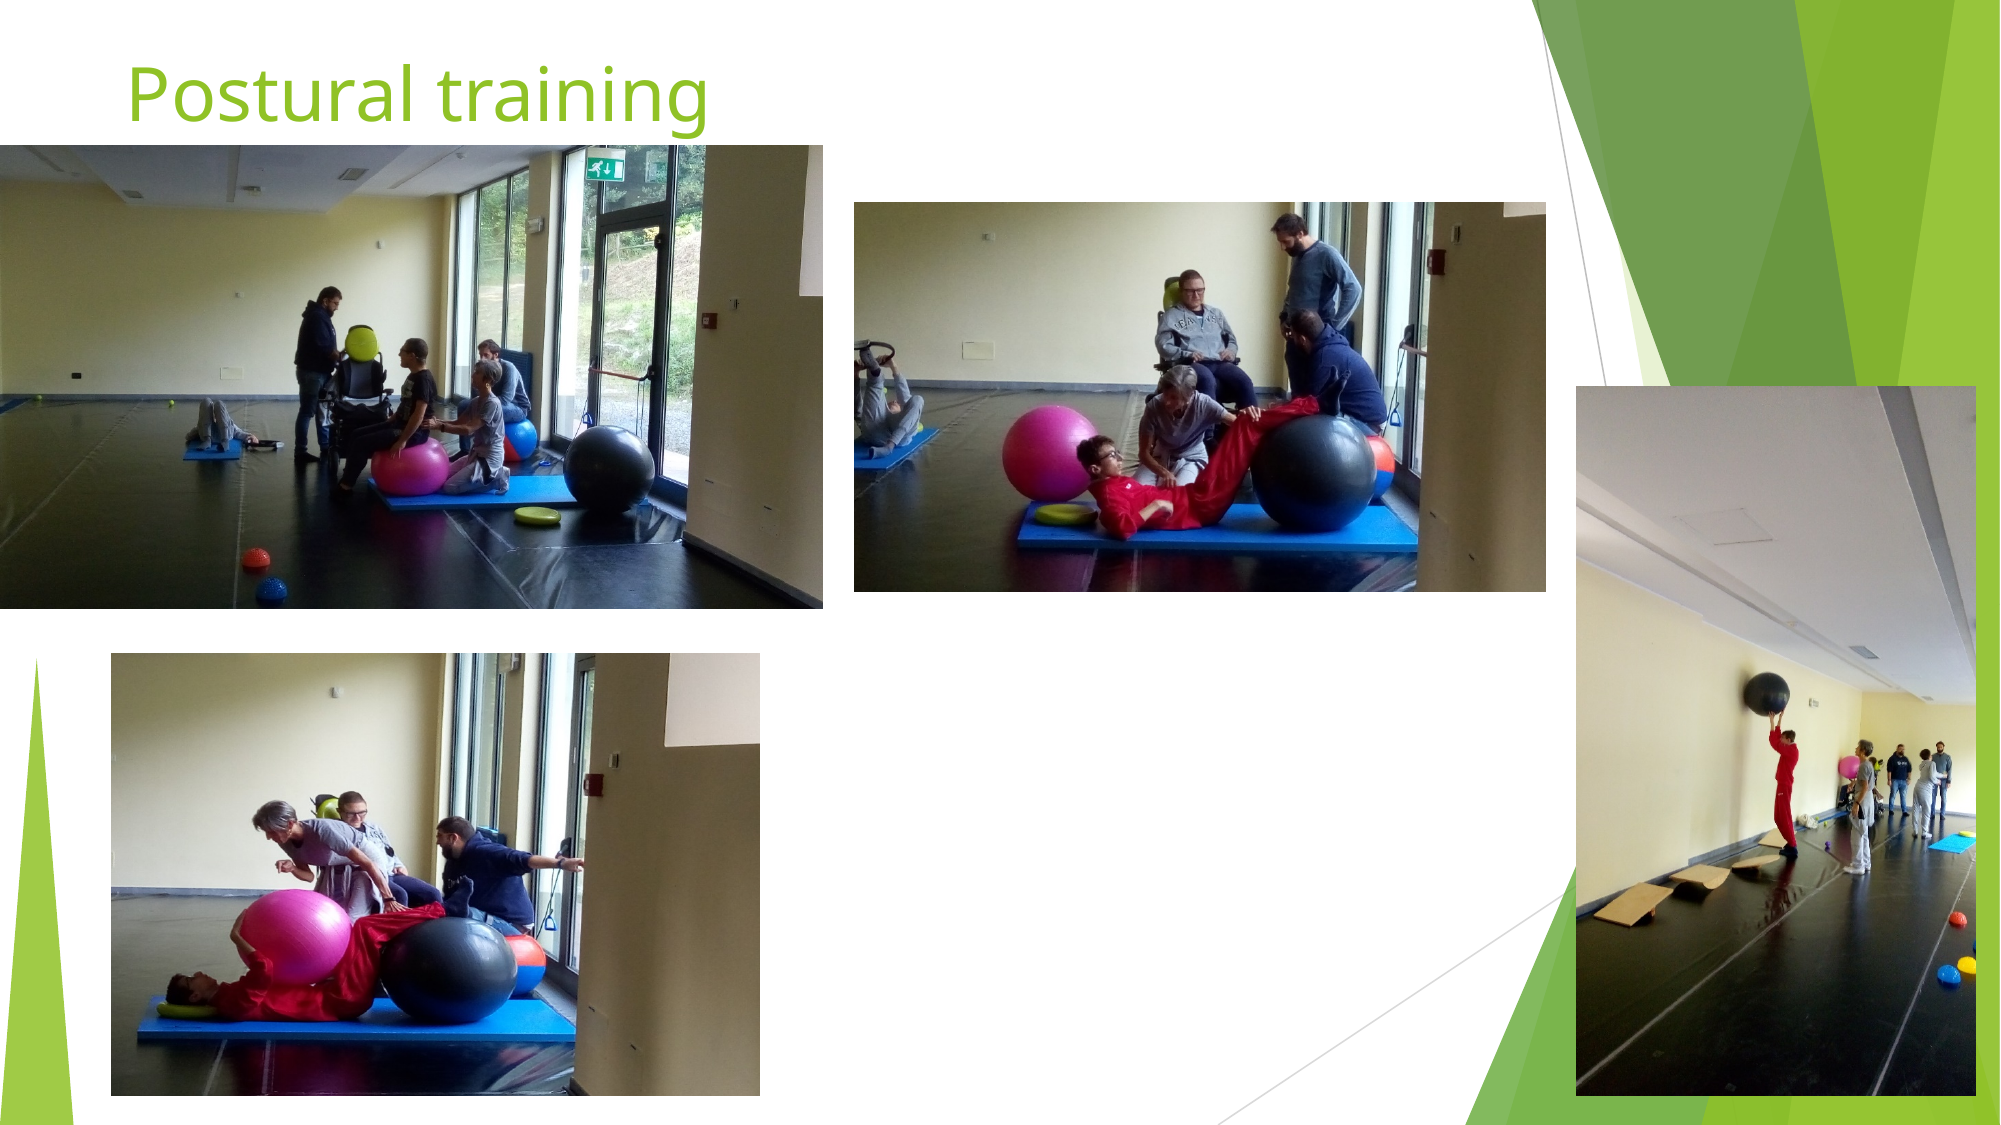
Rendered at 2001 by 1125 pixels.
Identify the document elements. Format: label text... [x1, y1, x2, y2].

picture [111, 653, 760, 1096]
picture [0, 145, 823, 609]
picture [1576, 386, 1976, 1096]
picture [854, 202, 1546, 592]
title Postural training [111, 38, 1522, 146]
